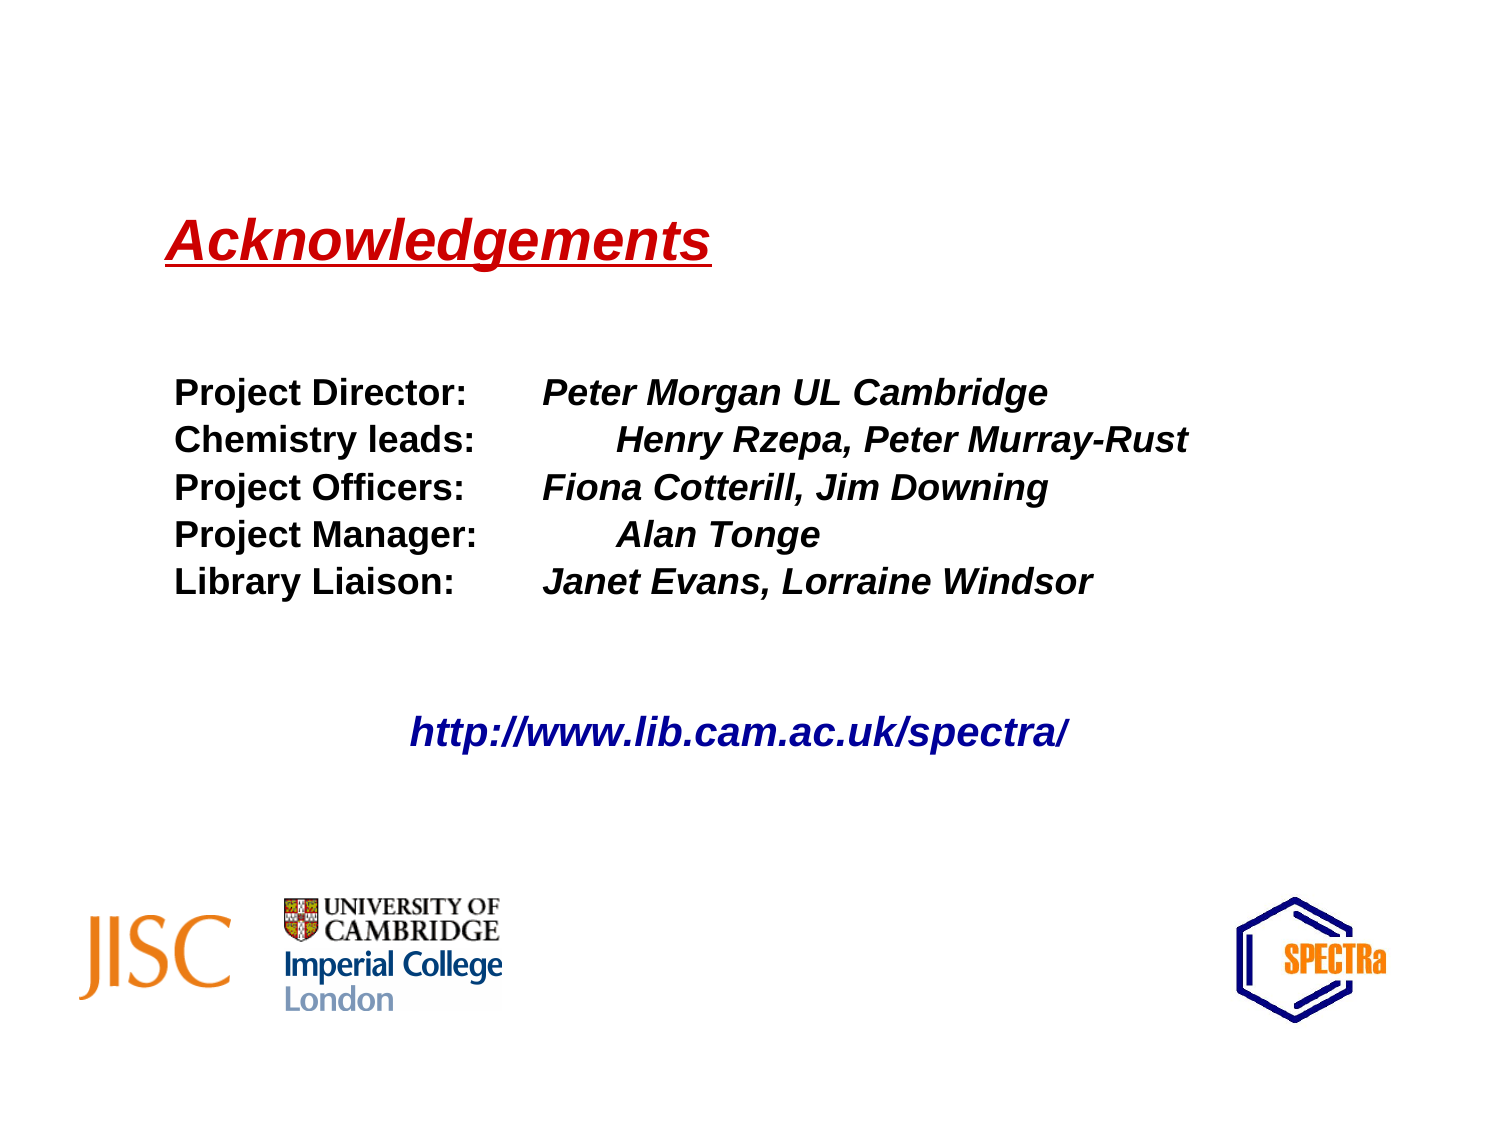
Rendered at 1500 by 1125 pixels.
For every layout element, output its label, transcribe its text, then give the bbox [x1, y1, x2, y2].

text_box http://www.lib.cam.ac.uk/spectra/ [348, 704, 1129, 763]
picture [79, 915, 231, 1000]
title Acknowledgements [76, 148, 1427, 337]
list Project Director: Peter Morgan UL Cambridge Chemistry leads: Henry Rzepa, Peter Murray-Rust Project Officers: Fiona Cotterill, Jim Downing Project Manager: Alan Tonge Library Liaison: Janet Evans, Lorraine Windsor [159, 373, 1296, 670]
picture [283, 891, 502, 1011]
picture [1222, 885, 1400, 1035]
